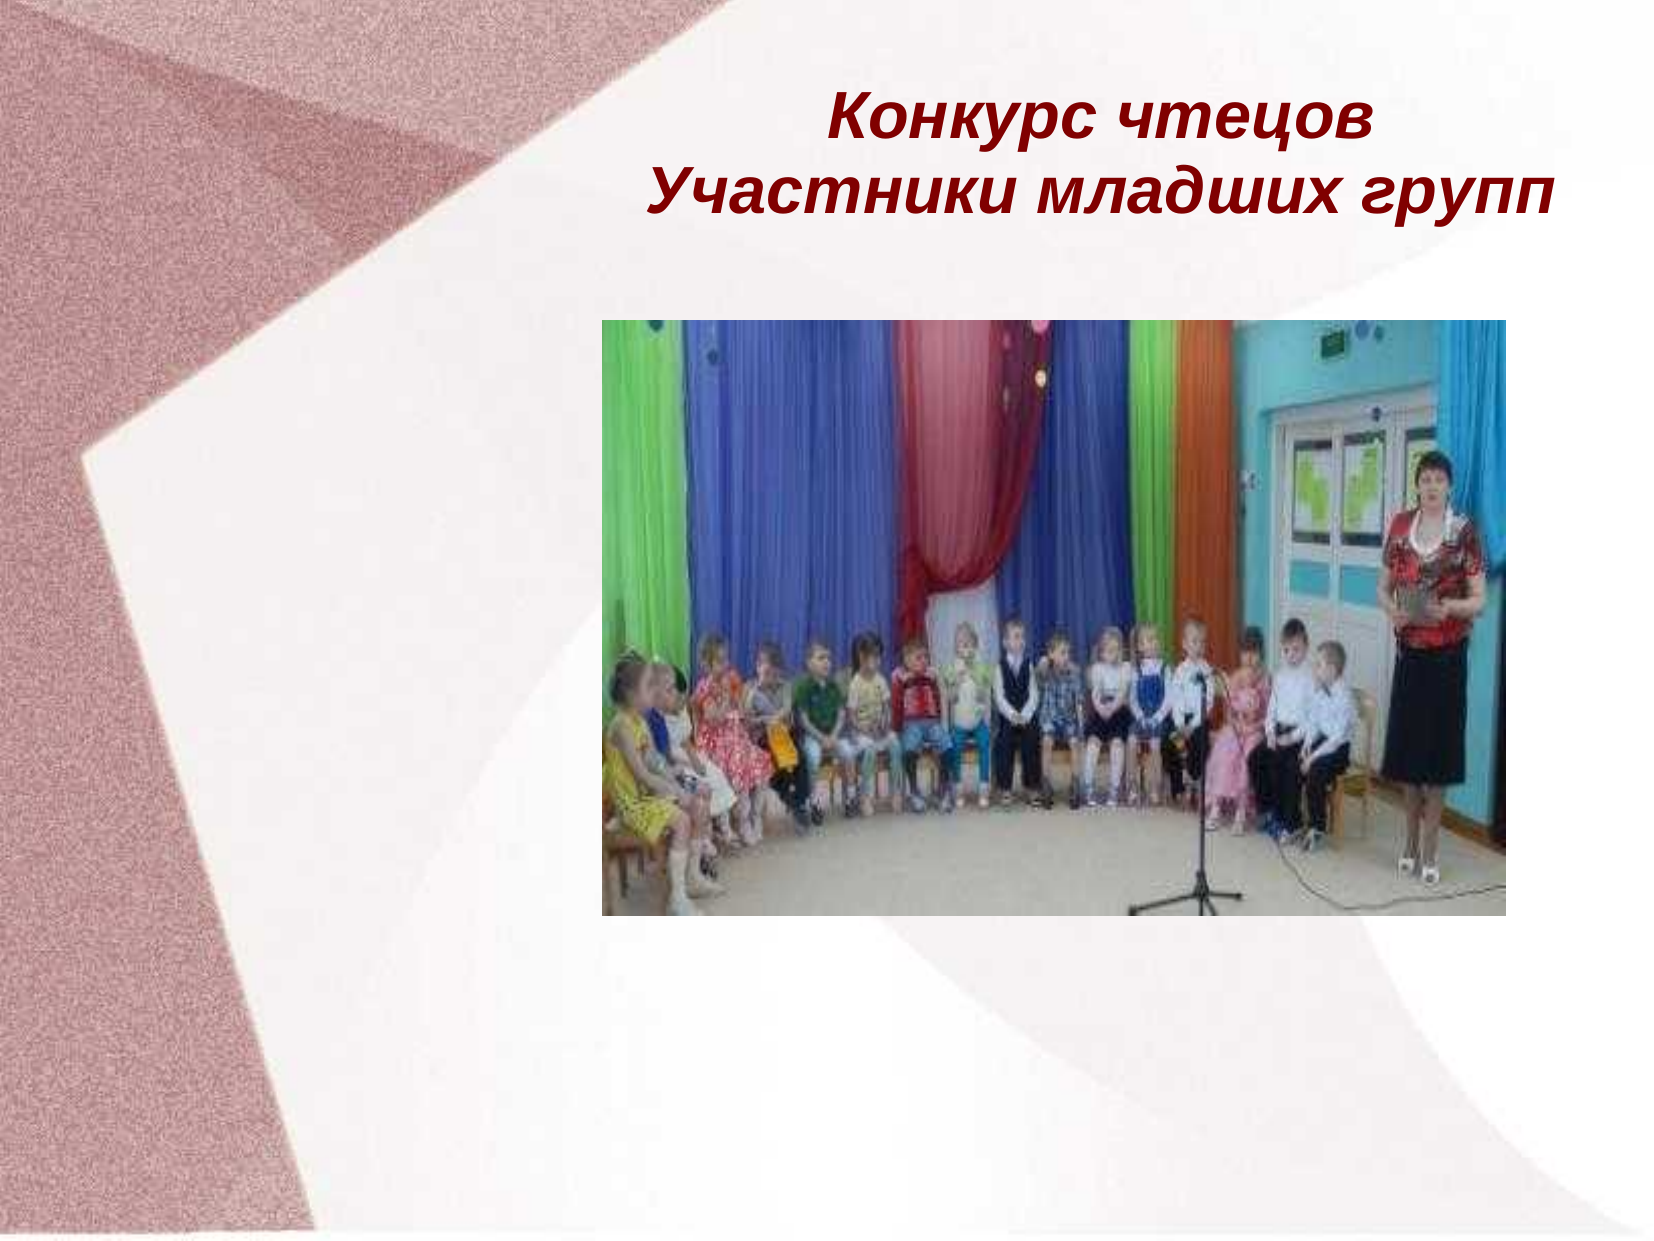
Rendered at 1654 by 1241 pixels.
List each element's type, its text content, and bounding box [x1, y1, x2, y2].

title Конкурс чтецов Участники младших групп [596, 49, 1607, 257]
picture [0, 0, 1654, 1241]
